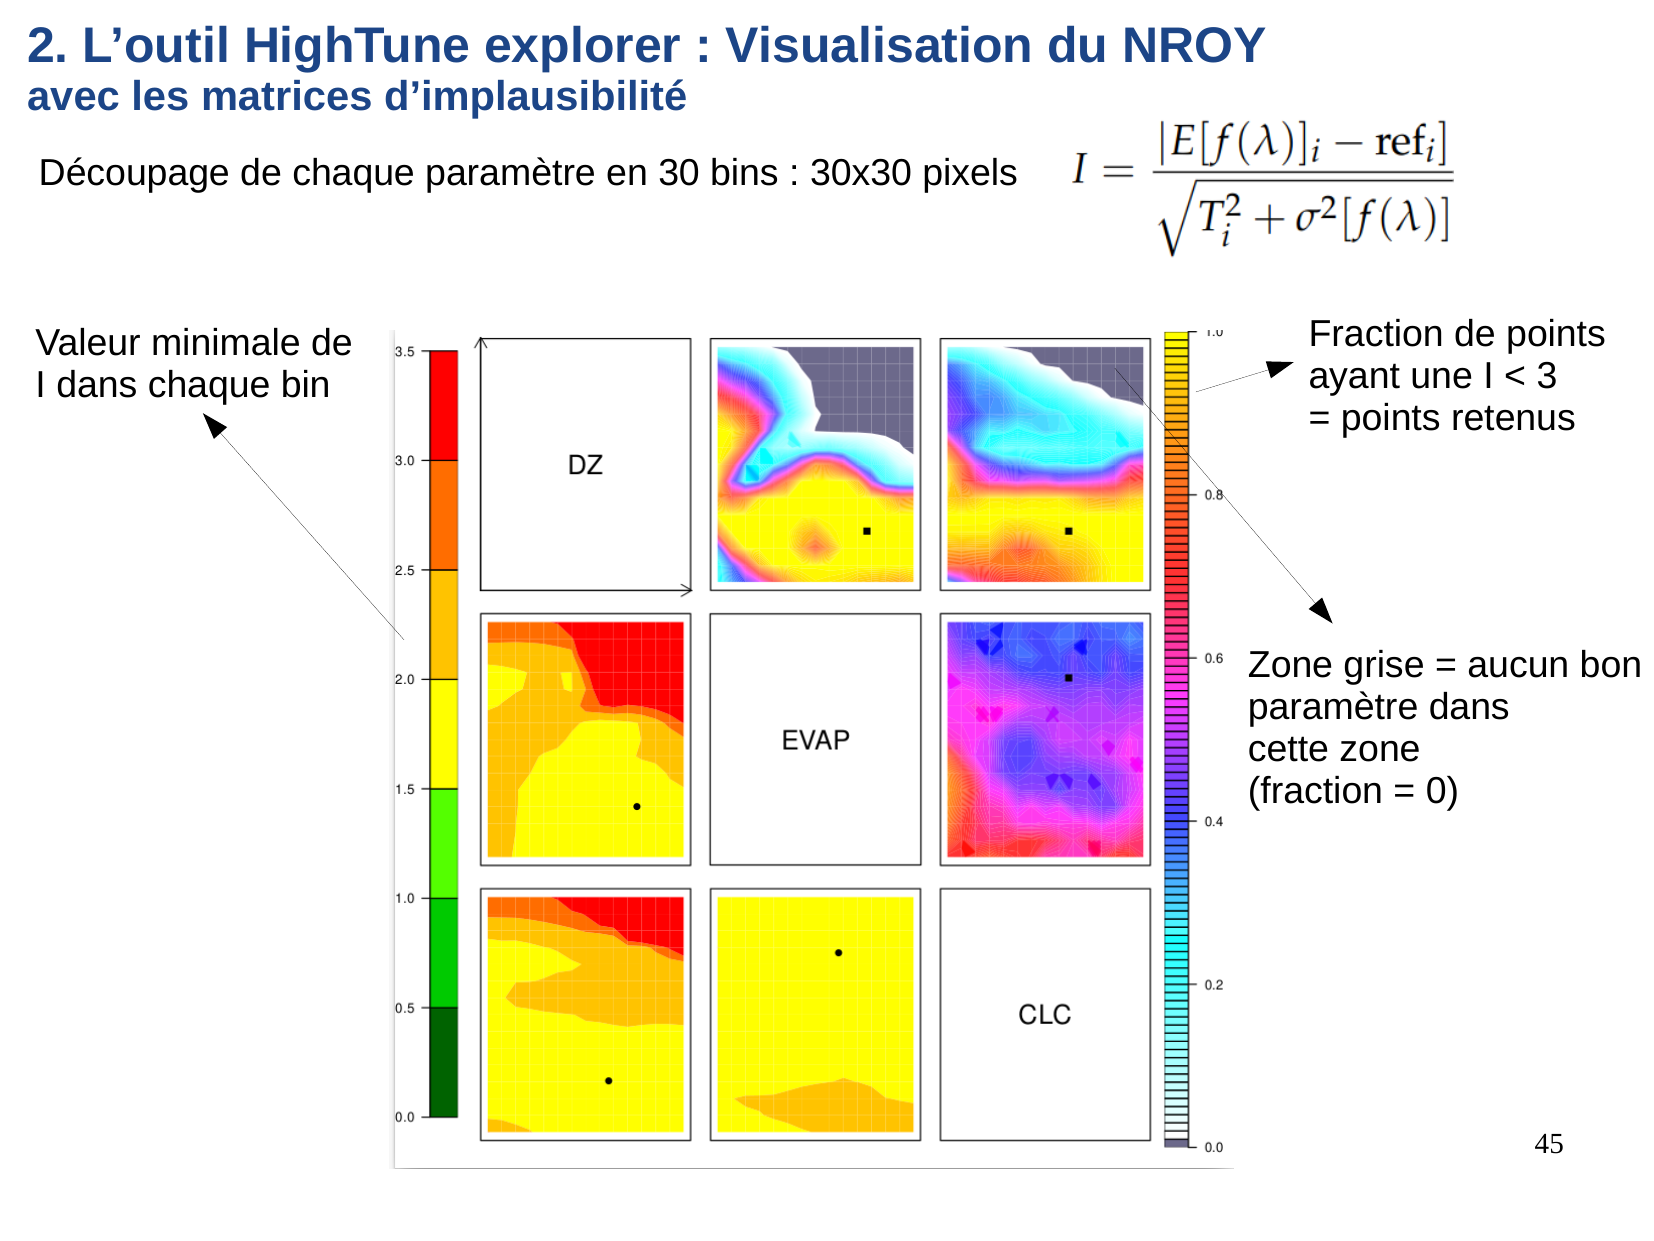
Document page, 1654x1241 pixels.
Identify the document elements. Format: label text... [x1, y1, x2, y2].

text_box 2. L’outil HighTune explorer : Visualisation du NROY avec les matrices d’implausibilité [12, 9, 1297, 127]
text_box Valeur minimale de I dans chaque bin [20, 314, 368, 414]
text_box Zone grise = aucun bon paramètre dans cette zone (fraction = 0) [1233, 635, 1653, 861]
text_box Fraction de points ayant une I < 3 = points retenus [1293, 305, 1632, 447]
text_box Découpage de chaque paramètre en 30 bins : 30x30 pixels [24, 144, 1033, 202]
picture [1054, 103, 1454, 277]
picture [389, 330, 1234, 1169]
